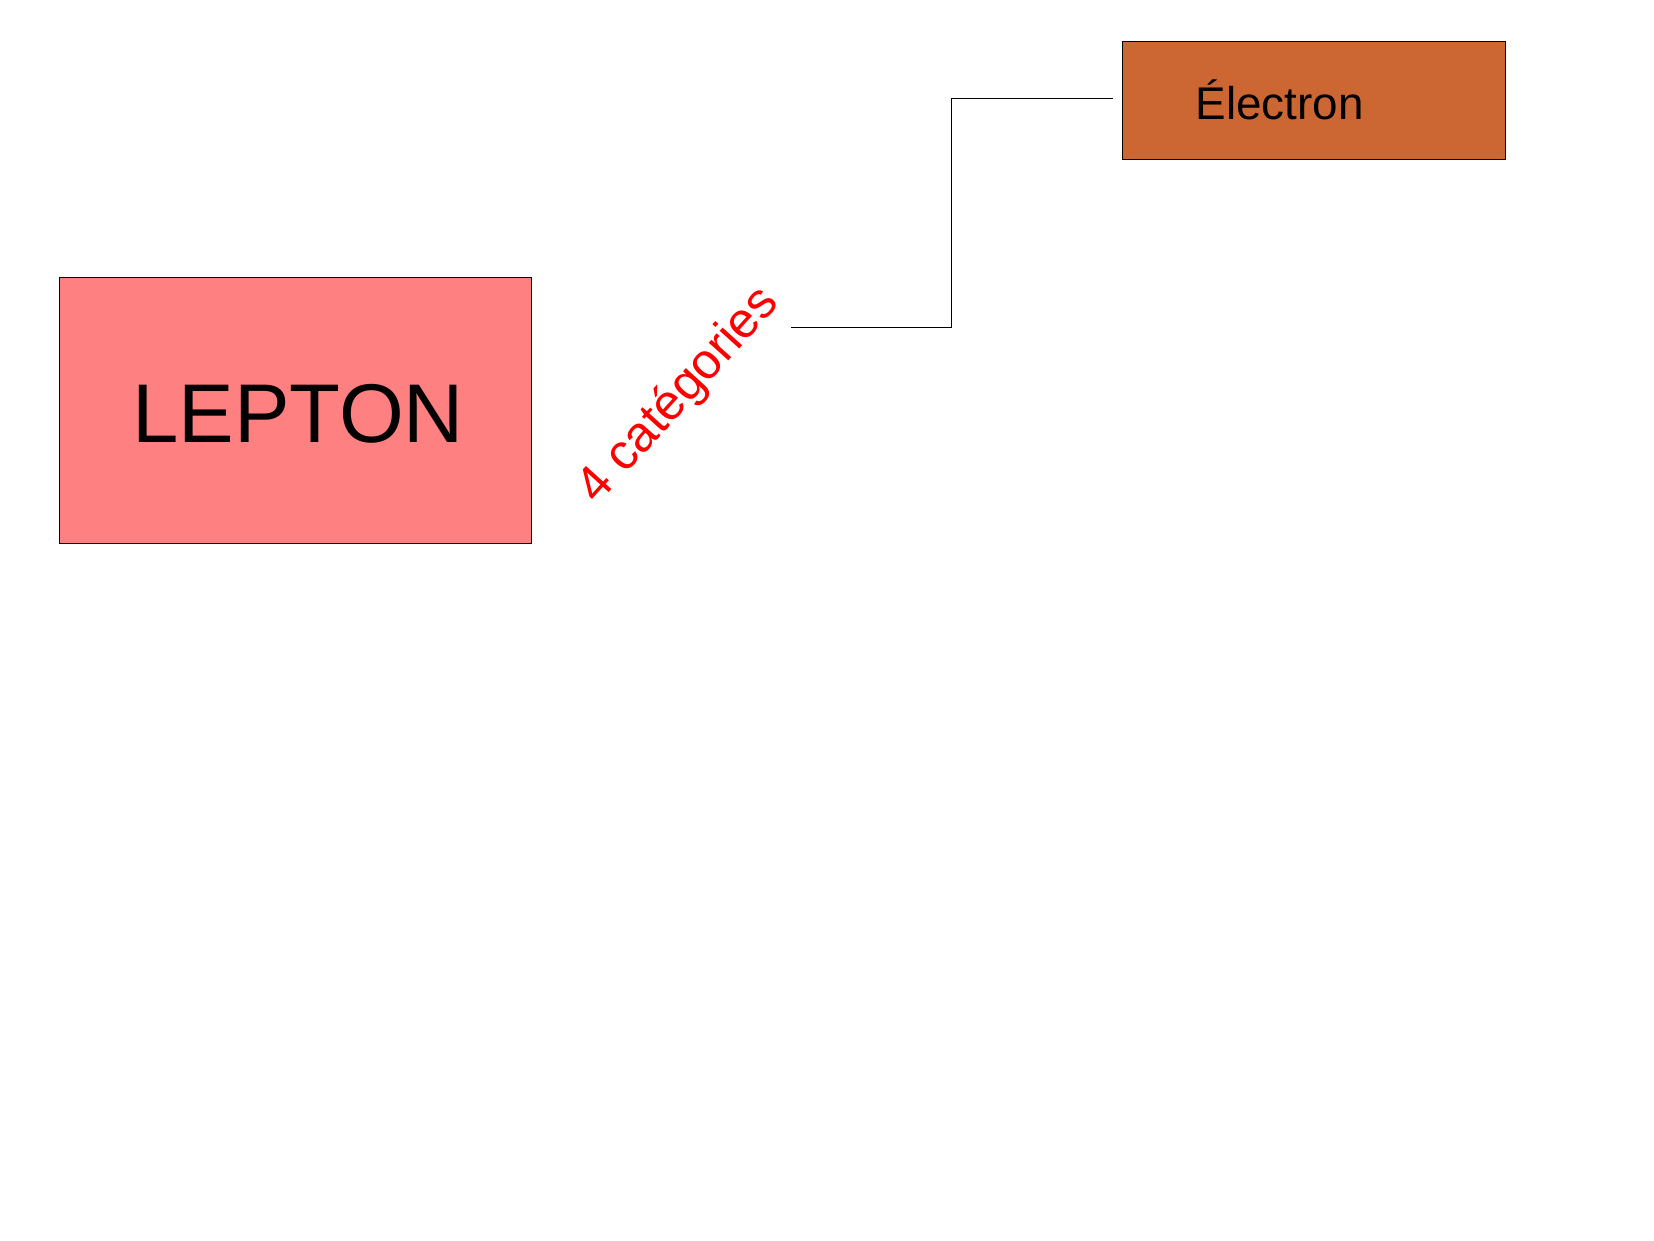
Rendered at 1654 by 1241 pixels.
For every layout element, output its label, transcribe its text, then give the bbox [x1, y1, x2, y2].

text_box [1122, 41, 1506, 160]
text_box Électron [1181, 70, 1447, 137]
text_box LEPTON [118, 360, 562, 514]
text_box 4 catégories [548, 240, 819, 529]
text_box [59, 277, 532, 544]
